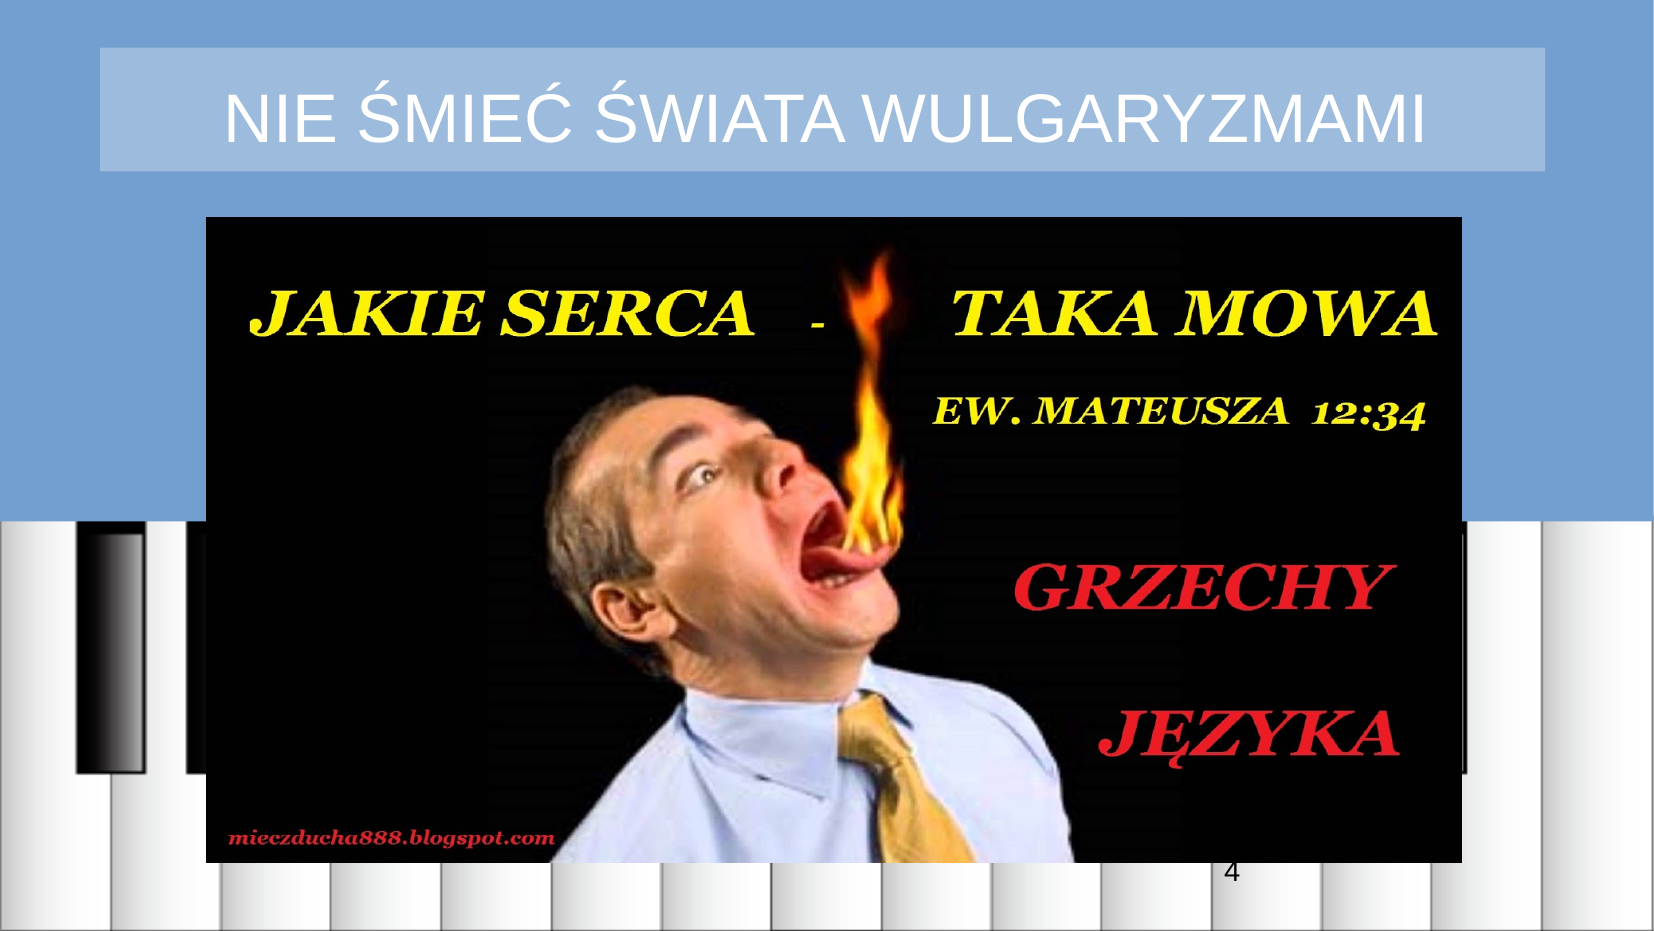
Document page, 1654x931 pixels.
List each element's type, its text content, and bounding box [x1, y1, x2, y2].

picture [206, 217, 1462, 863]
title NIE ŚMIEĆ ŚWIATA WULGARYZMAMI [82, 37, 1571, 193]
